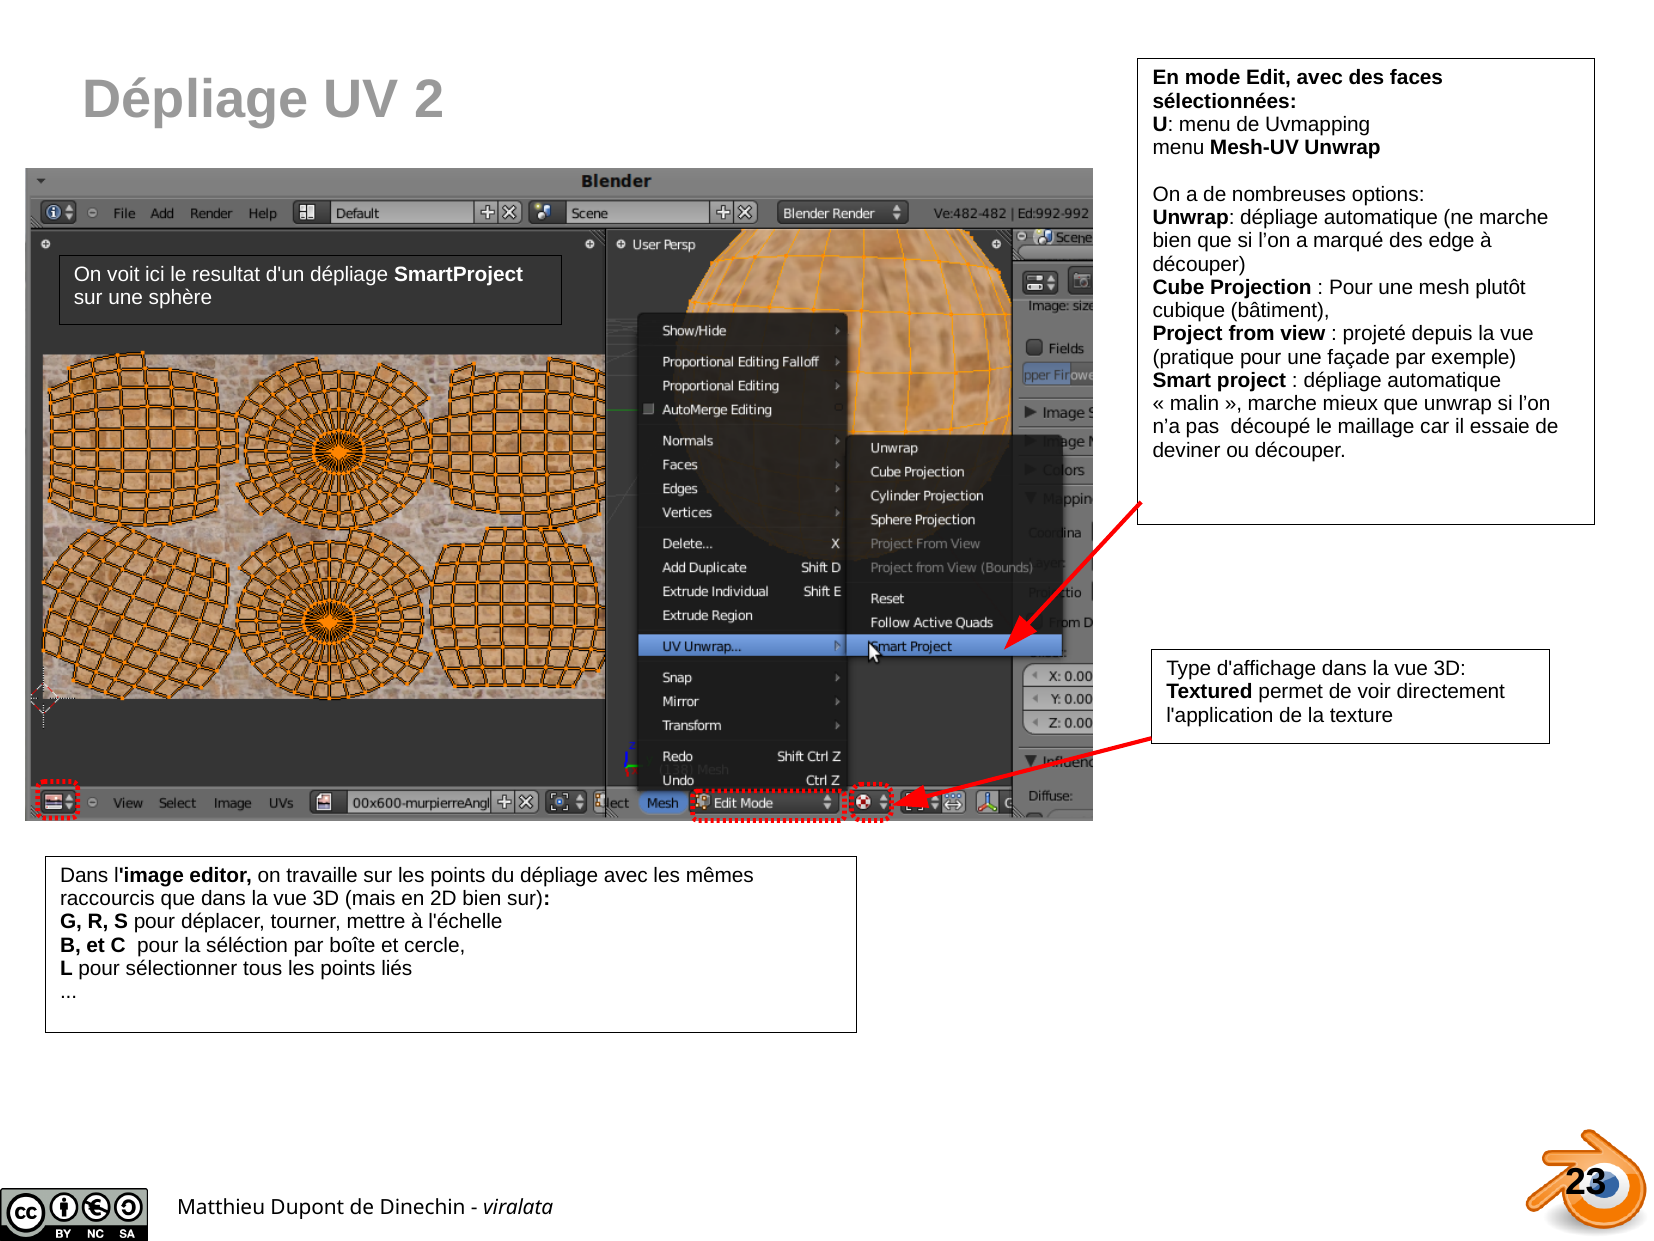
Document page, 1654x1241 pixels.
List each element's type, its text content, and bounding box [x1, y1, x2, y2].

text_box Type d'affichage dans la vue 3D: Textured permet de voir directement l'application de la texture [1151, 649, 1550, 744]
picture [0, 1188, 148, 1241]
title Dépliage UV 2 [82, 49, 1565, 148]
picture [25, 168, 1093, 821]
text_box En mode Edit, avec des faces sélectionnées: U: menu de Uvmapping menu Mesh-UV Unwrap On a de nombreuses options: Unwrap: dépliage automatique (ne marche bien que si l’on a marqué des edge à découper) Cube Projection : Pour une mesh plutôt cubique (bâtiment), Project from view : projeté depuis la vue (pratique pour une façade par exemple) Smart project : dépliage automatique « malin », marche mieux que unwrap si l’on n’a pas découpé le maillage car il essaie de deviner ou découper. [1137, 58, 1595, 525]
text_box Dans l'image editor, on travaille sur les points du dépliage avec les mêmes raccourcis que dans la vue 3D (mais en 2D bien sur): G, R, S pour déplacer, tourner, mettre à l'échelle B, et C pour la séléction par boîte et cercle, L pour sélectionner tous les points liés ... [45, 856, 857, 1033]
picture [1520, 1117, 1648, 1241]
text_box On voit ici le resultat d'un dépliage SmartProject sur une sphère [59, 255, 562, 325]
